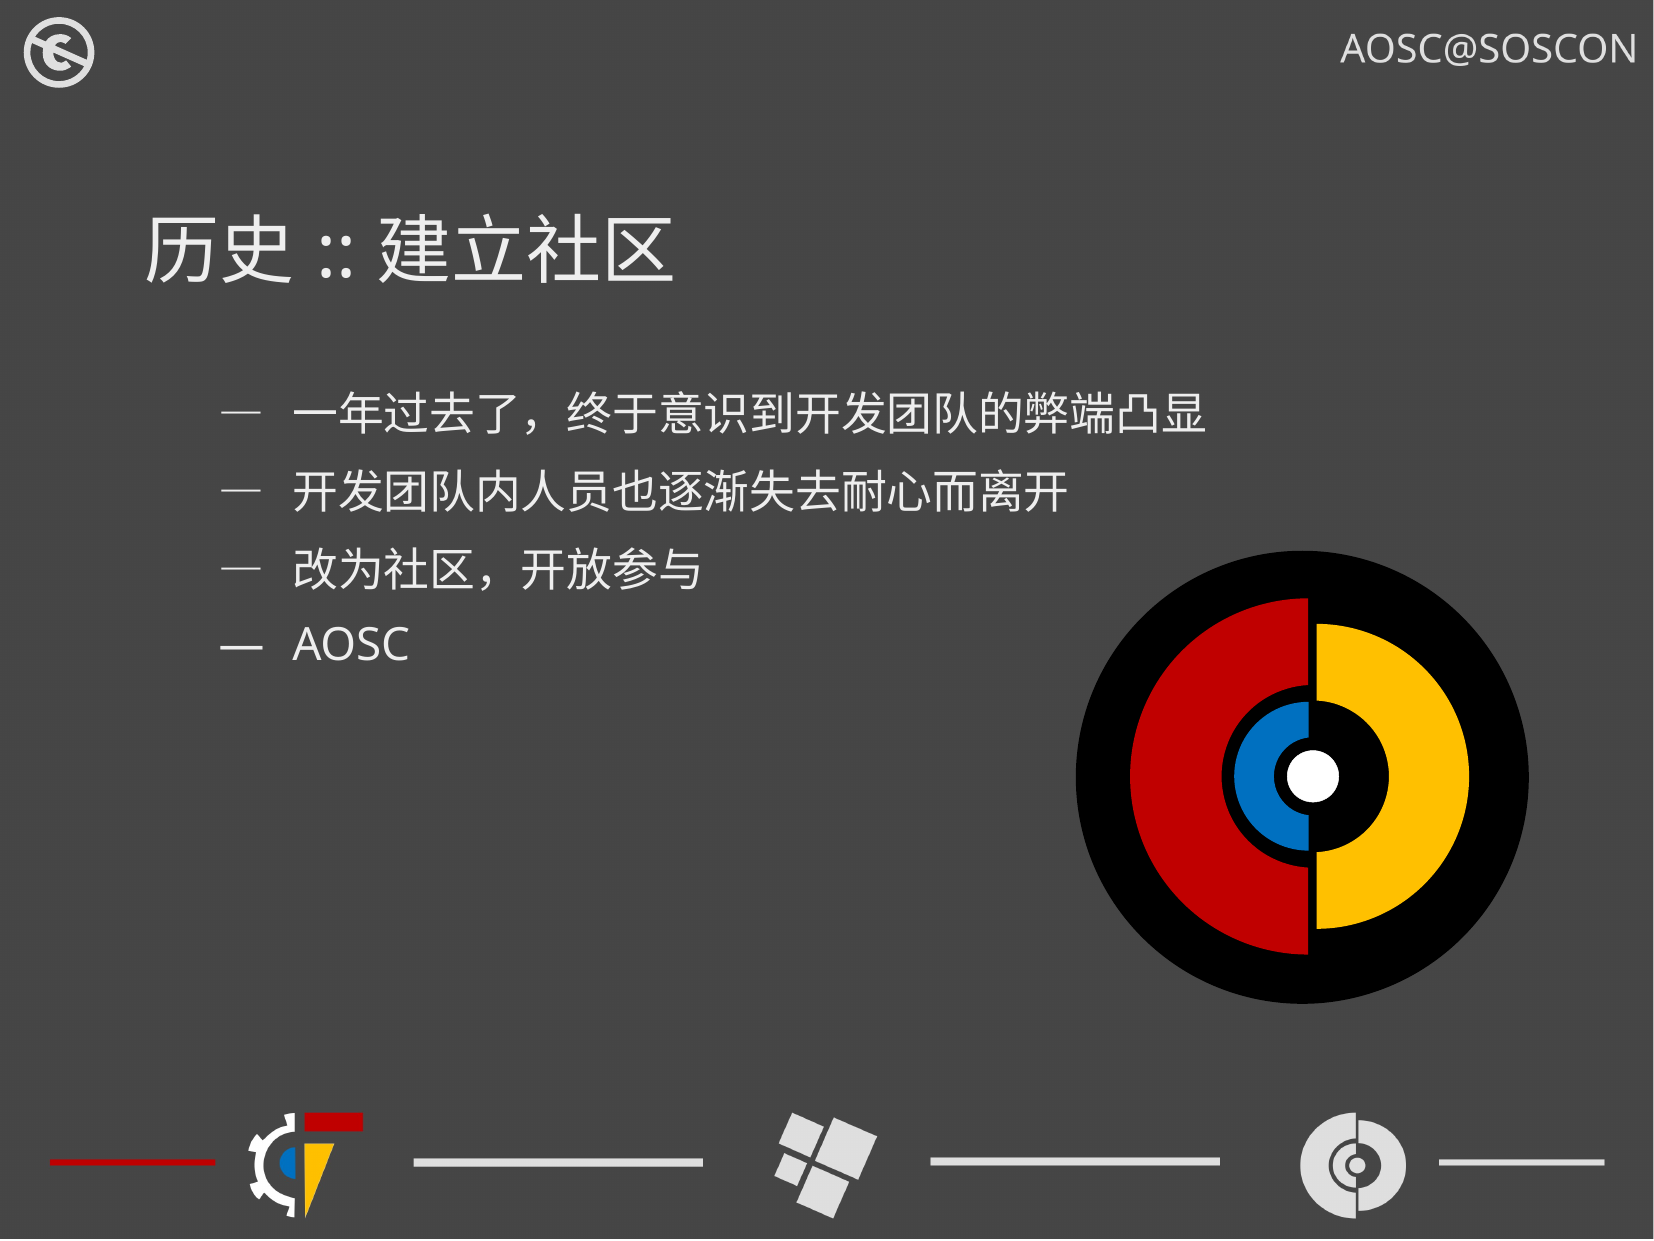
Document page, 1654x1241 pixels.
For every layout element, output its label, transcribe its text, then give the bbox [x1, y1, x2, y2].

picture [0, 0, 1654, 1240]
text_box 历史::建立社区 — 一年过去了，终于意识到开发团队的弊端凸显 — 开发团队内人员也逐渐失去耐心而离开 — 改为社区，开放参与 — AOSC [129, 183, 1536, 1028]
